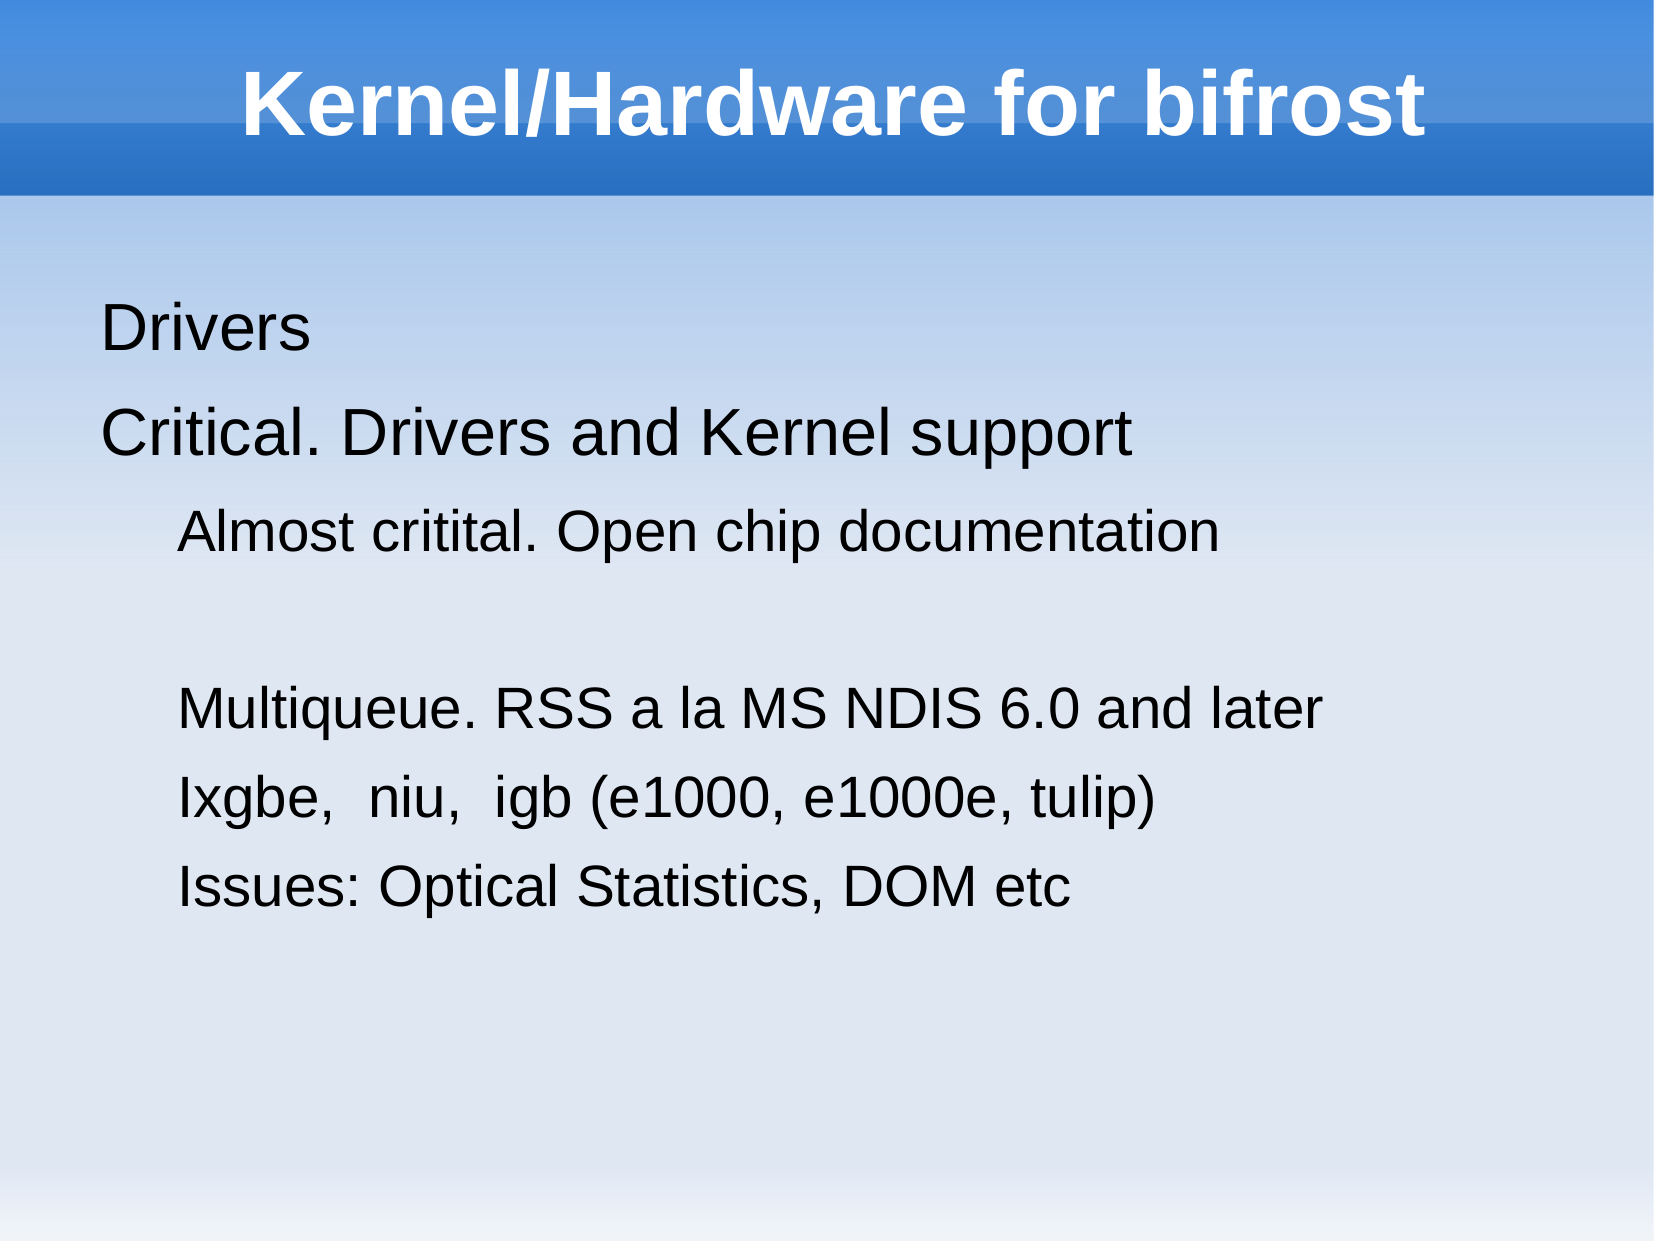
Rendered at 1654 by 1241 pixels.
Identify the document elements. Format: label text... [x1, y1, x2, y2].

title Kernel/Hardware for bifrost [76, 0, 1565, 208]
list Drivers Critical. Drivers and Kernel support Almost critital. Open chip documentation Multiqueue. RSS a la MS NDIS 6.0 and later Ixgbe, niu, igb (e1000, e1000e, tulip) Issues: Optical Statistics, DOM etc [82, 290, 1571, 1109]
picture [0, 0, 1654, 1241]
